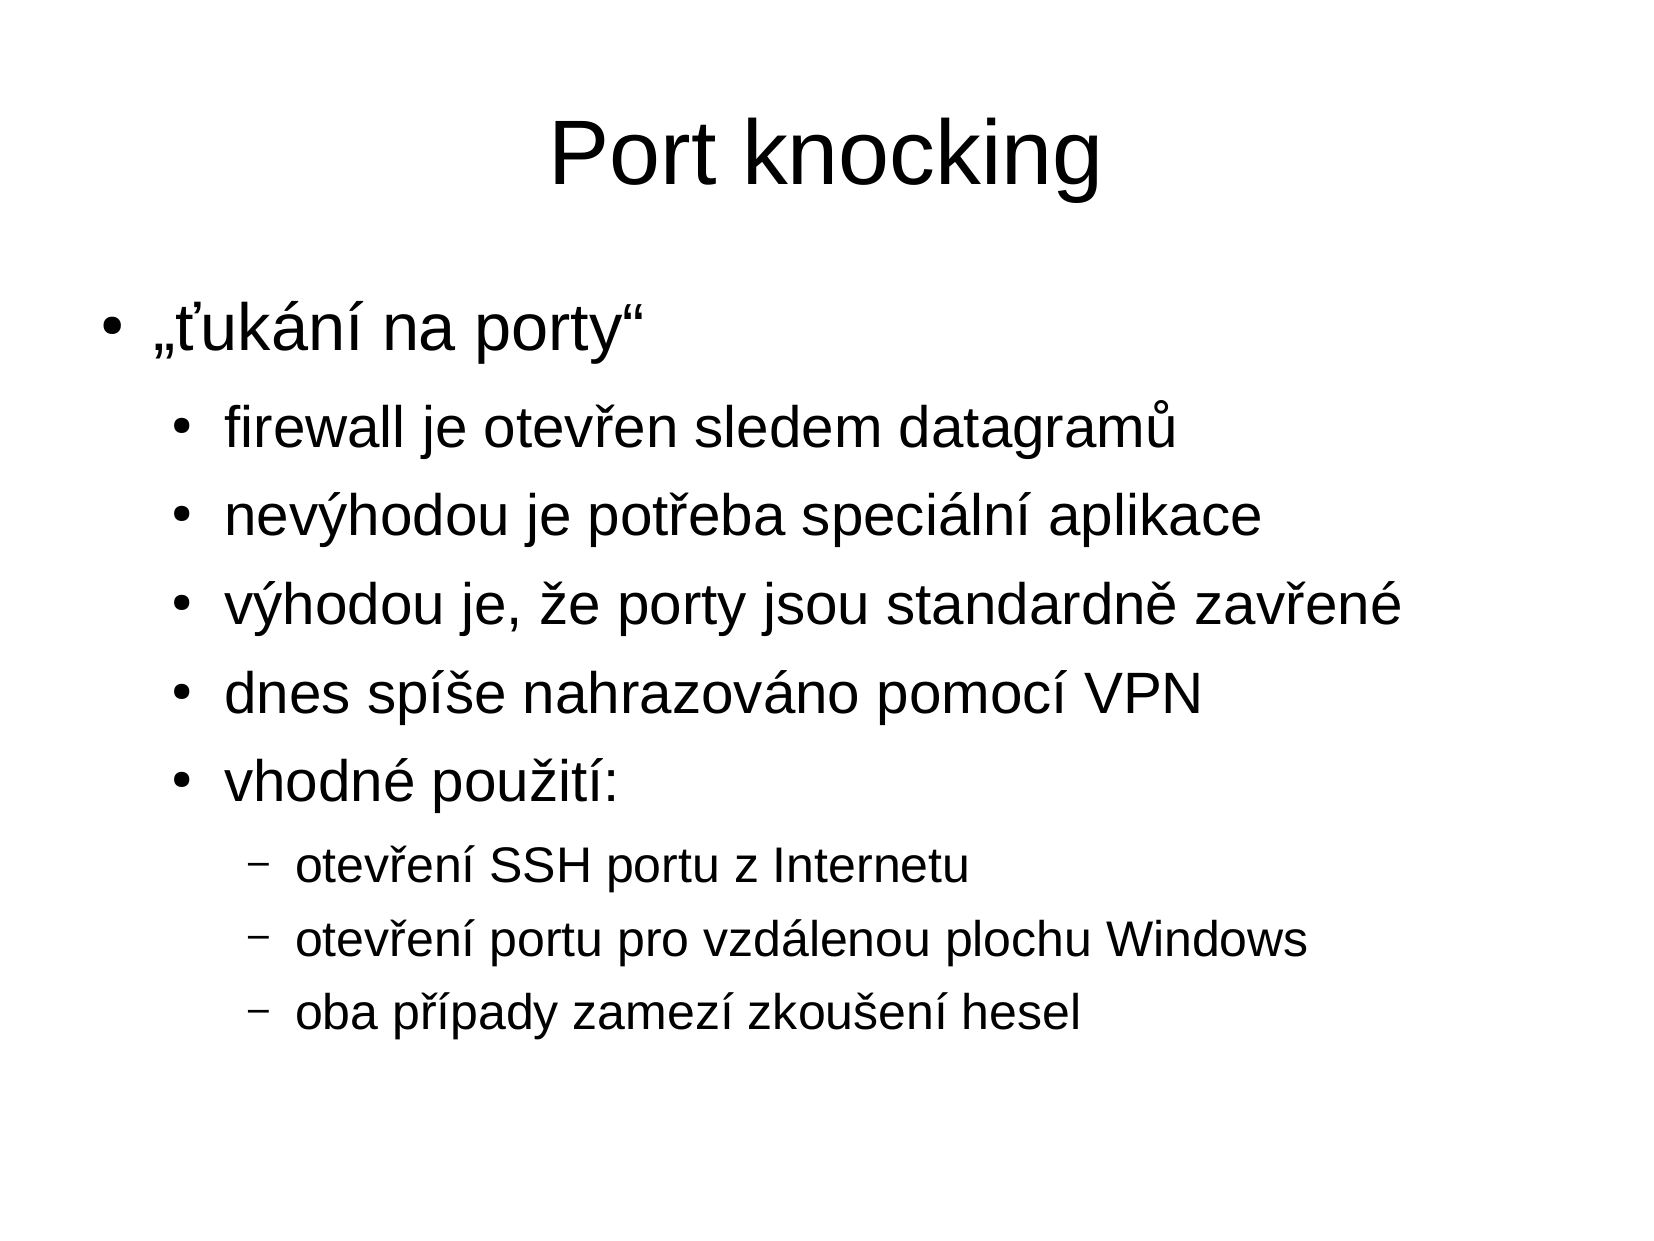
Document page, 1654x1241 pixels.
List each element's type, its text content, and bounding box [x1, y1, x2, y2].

list „ťukání na porty“ firewall je otevřen sledem datagramů nevýhodou je potřeba speciální aplikace výhodou je, že porty jsou standardně zavřené dnes spíše nahrazováno pomocí VPN vhodné použití: otevření SSH portu z Internetu otevření portu pro vzdálenou plochu Windows oba případy zamezí zkoušení hesel [82, 290, 1571, 1109]
title Port knocking [82, 49, 1571, 257]
